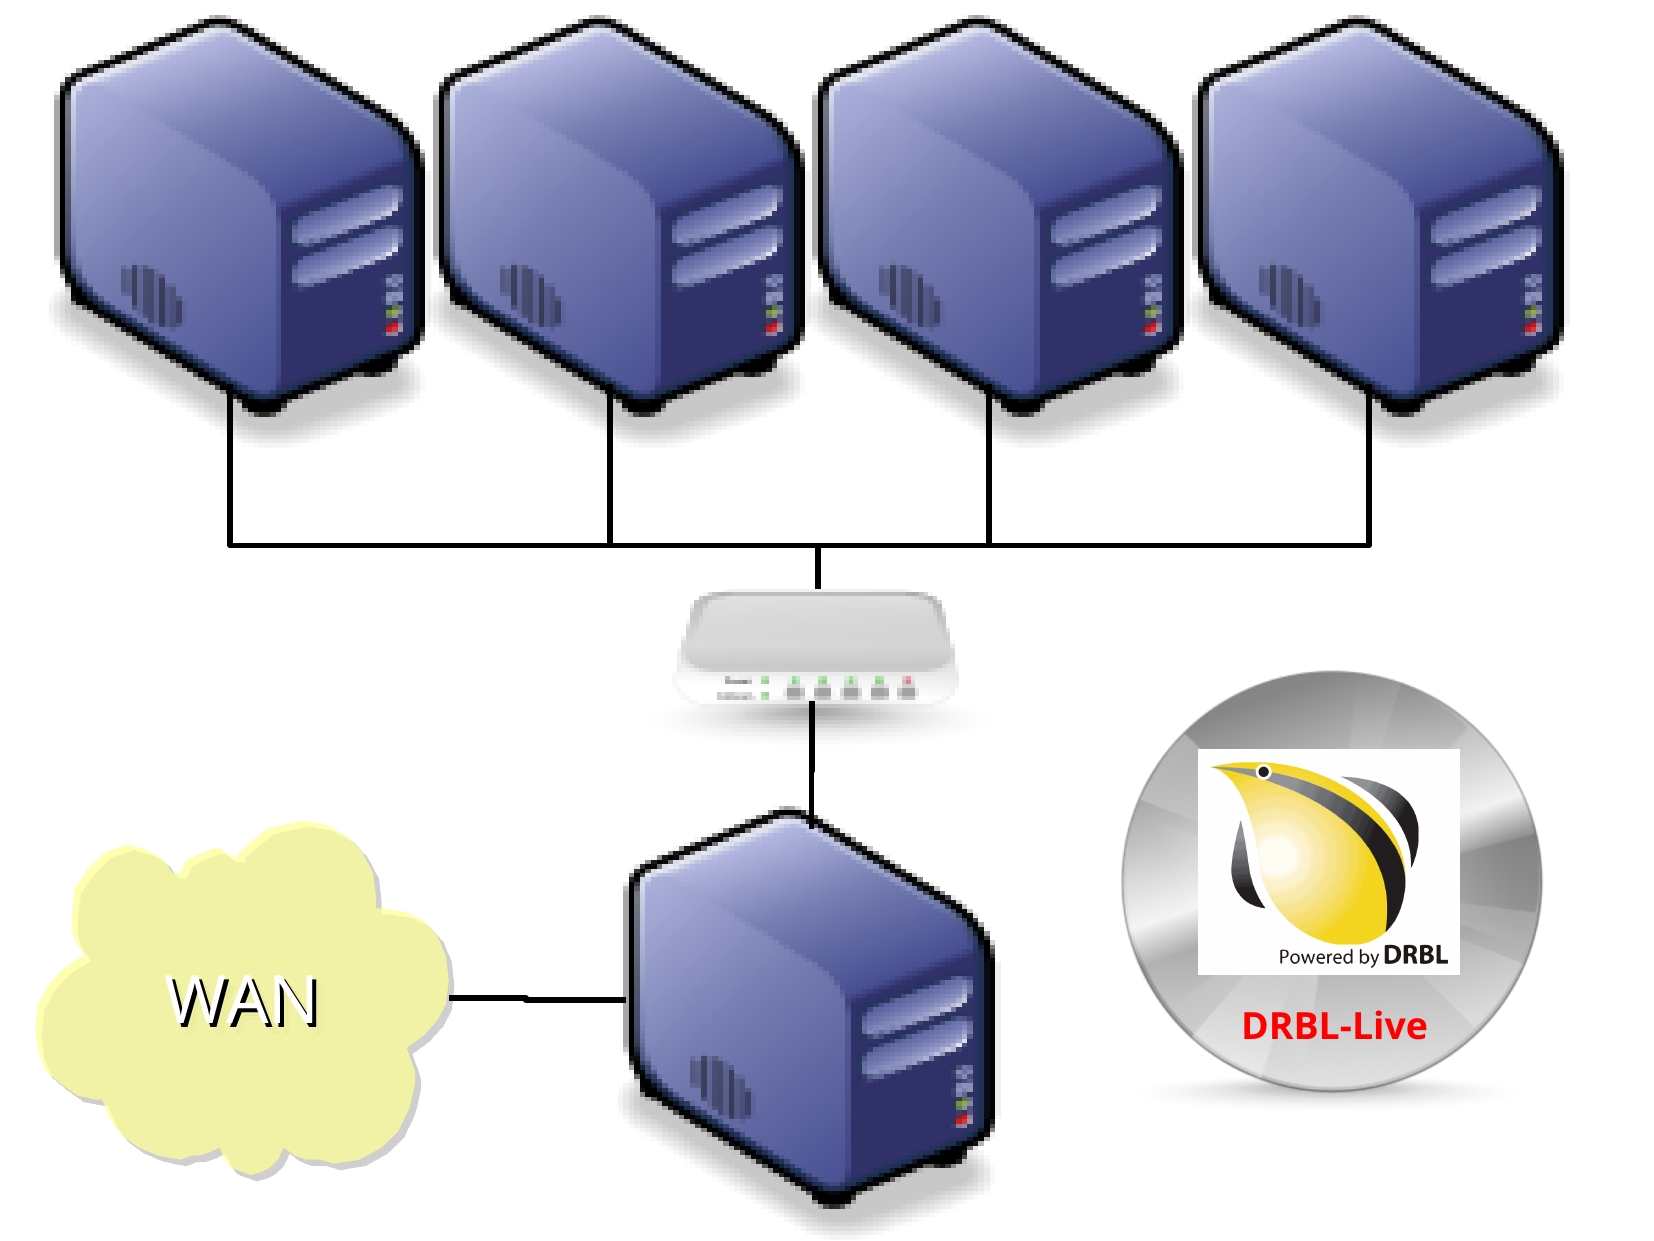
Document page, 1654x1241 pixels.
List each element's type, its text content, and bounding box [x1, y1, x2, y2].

picture [642, 589, 995, 748]
text_box WAN [35, 820, 449, 1176]
picture [27, 2, 1609, 502]
picture [596, 793, 1040, 1241]
text_box DRBL-Live [1204, 992, 1465, 1056]
picture [1092, 649, 1564, 1122]
